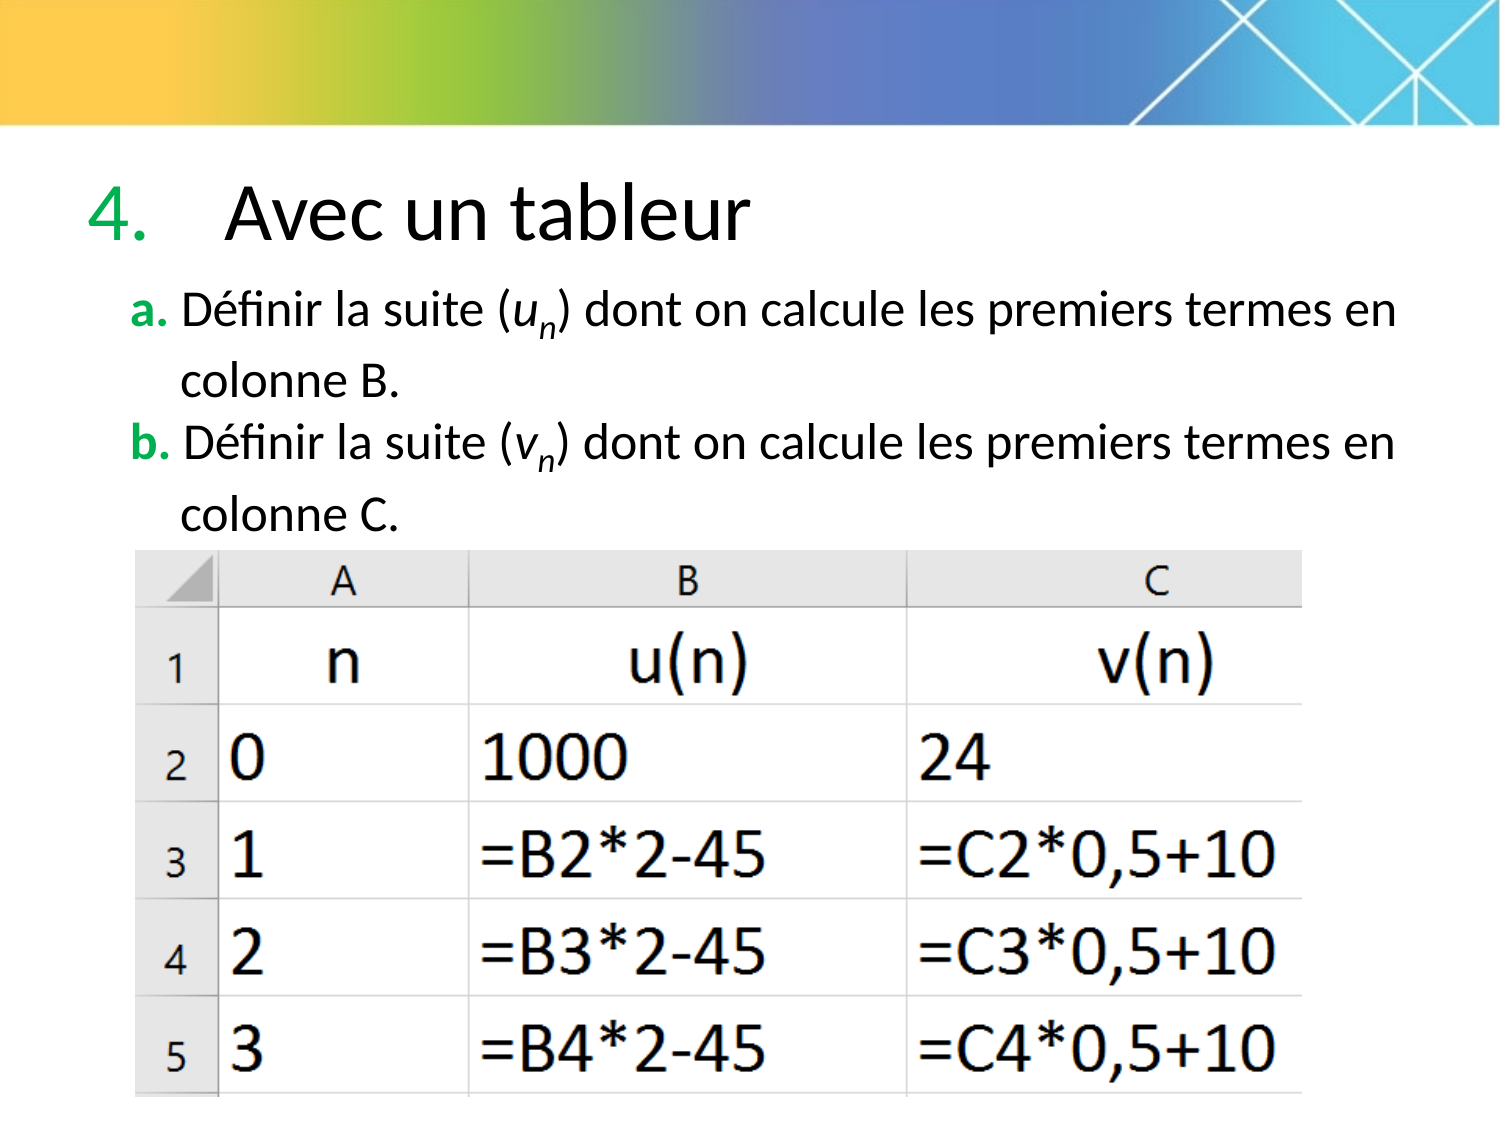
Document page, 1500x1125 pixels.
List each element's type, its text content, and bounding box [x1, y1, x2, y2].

text_box Avec un tableur [72, 120, 1497, 294]
list a. Définir la suite (un) dont on calcule les premiers termes en colonne B. b. Définir la suite (vn) dont on calcule les premiers termes en colonne C. [64, 267, 1415, 551]
picture [135, 551, 1302, 1097]
